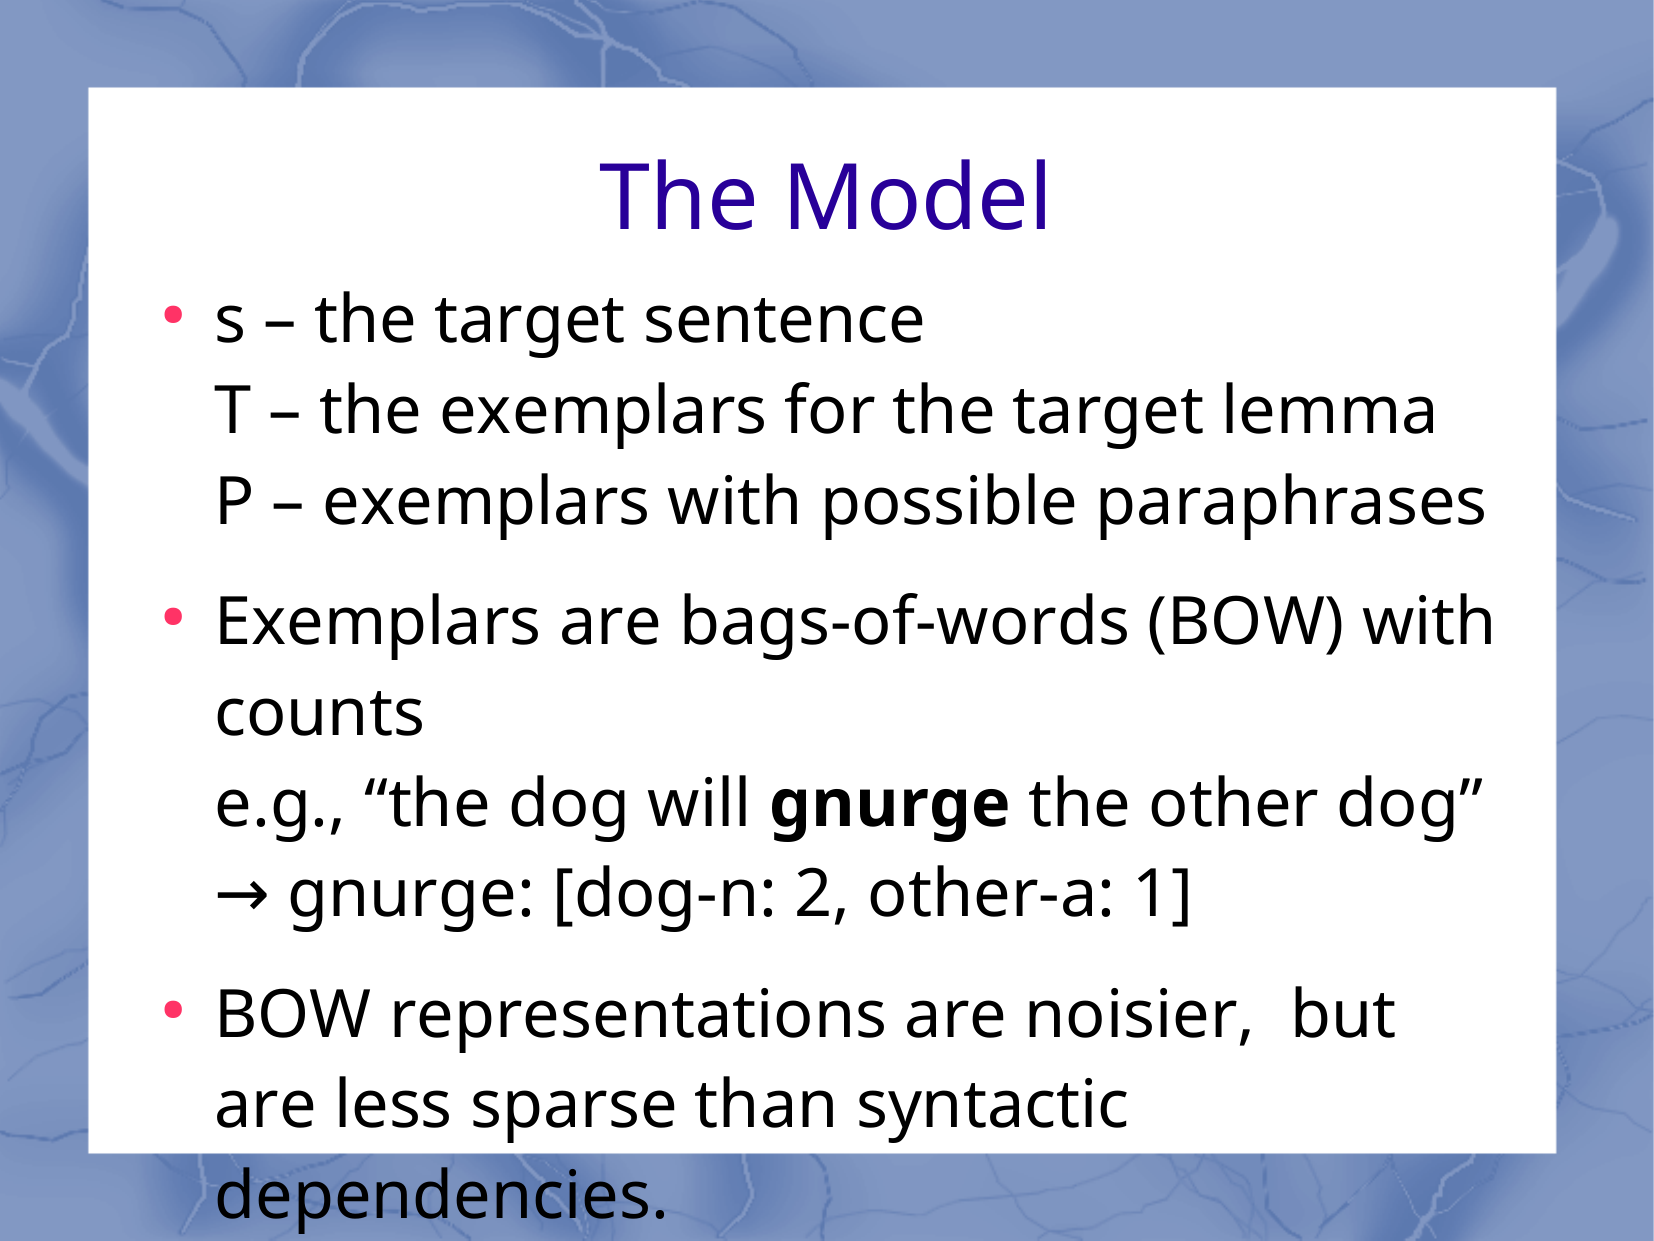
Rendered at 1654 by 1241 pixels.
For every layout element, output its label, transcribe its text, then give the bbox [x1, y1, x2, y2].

title The Model [118, 98, 1536, 291]
picture [0, 0, 1654, 1241]
list s – the target sentence T – the exemplars for the target lemma P – exemplars with possible paraphrases Exemplars are bags-of-words (BOW) with counts e.g., “the dog will gnurge the other dog” → gnurge: [dog-n: 2, other-a: 1] BOW representations are noisier, but are less sparse than syntactic dependencies. [143, 271, 1502, 1163]
